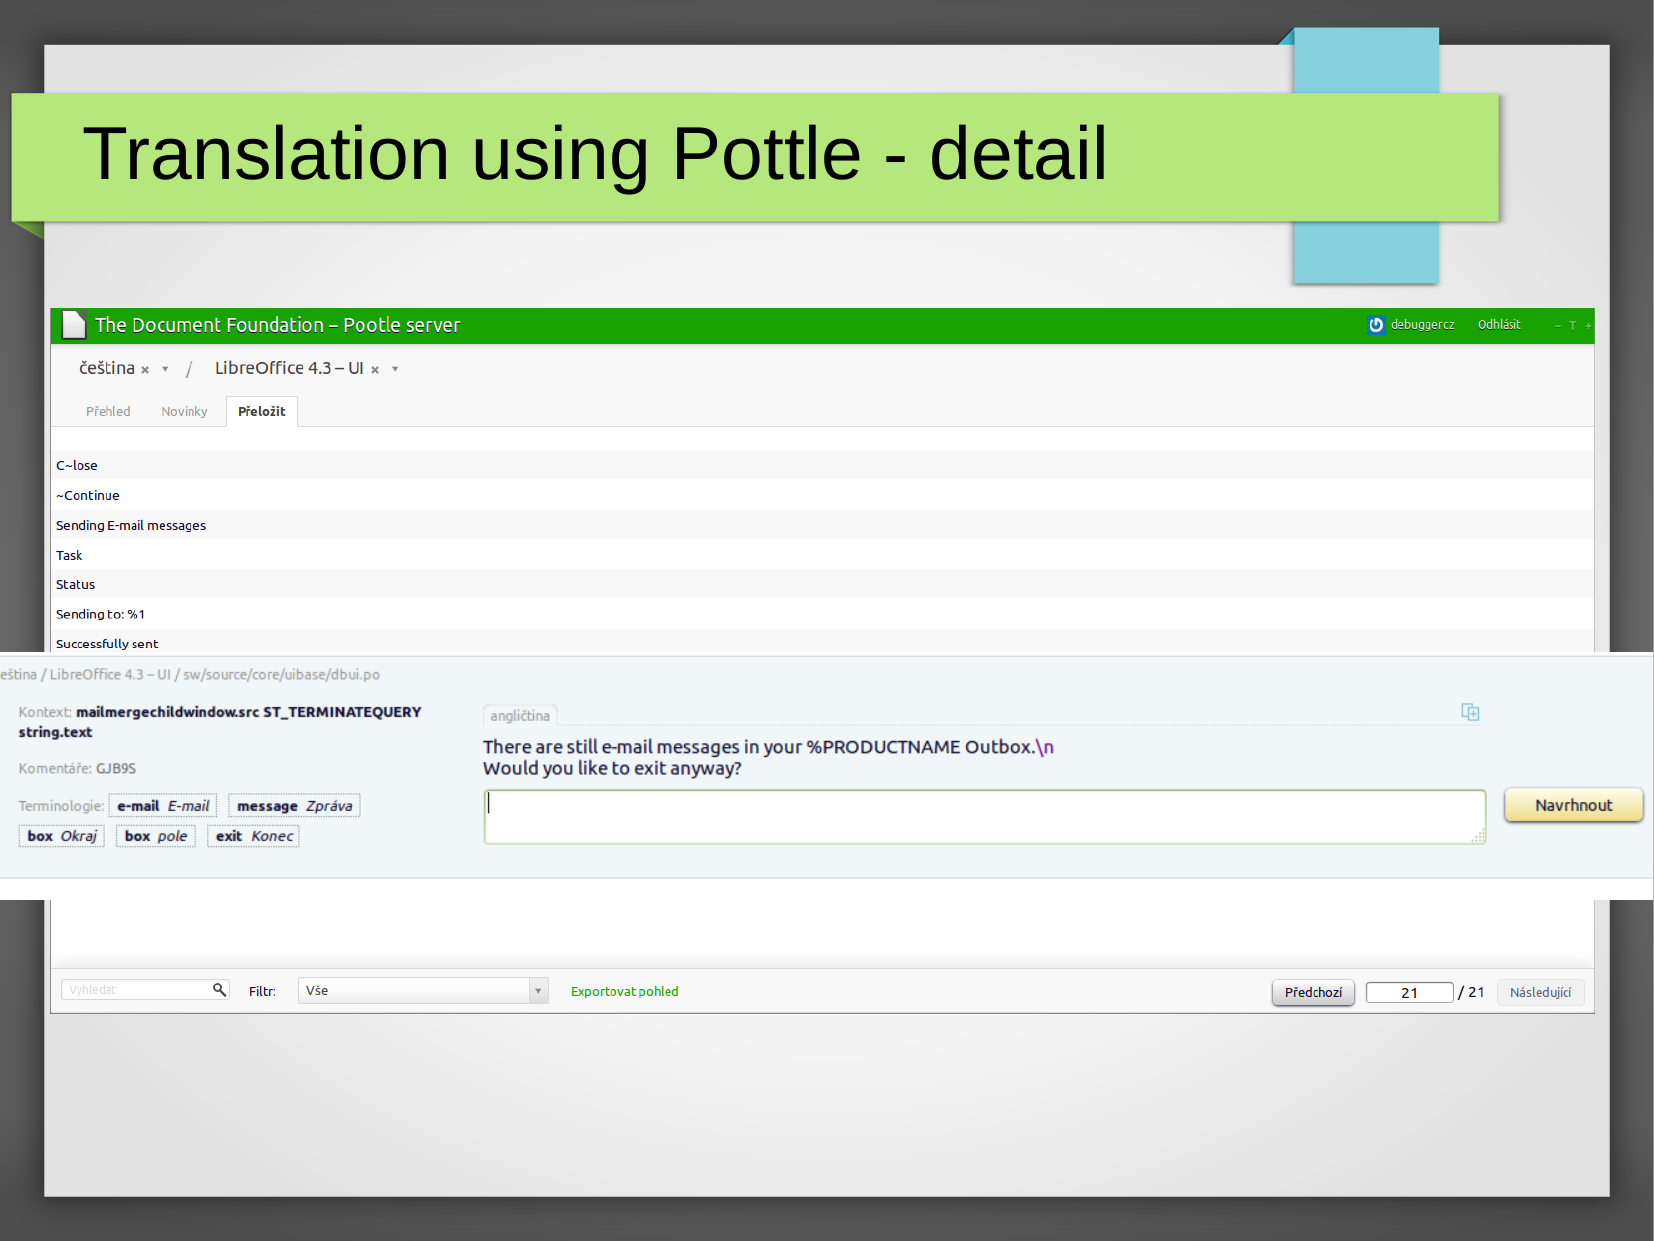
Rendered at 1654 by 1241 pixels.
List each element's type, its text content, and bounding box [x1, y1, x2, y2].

picture [0, 0, 1654, 1241]
title Translation using Pottle - detail [82, 94, 1264, 213]
